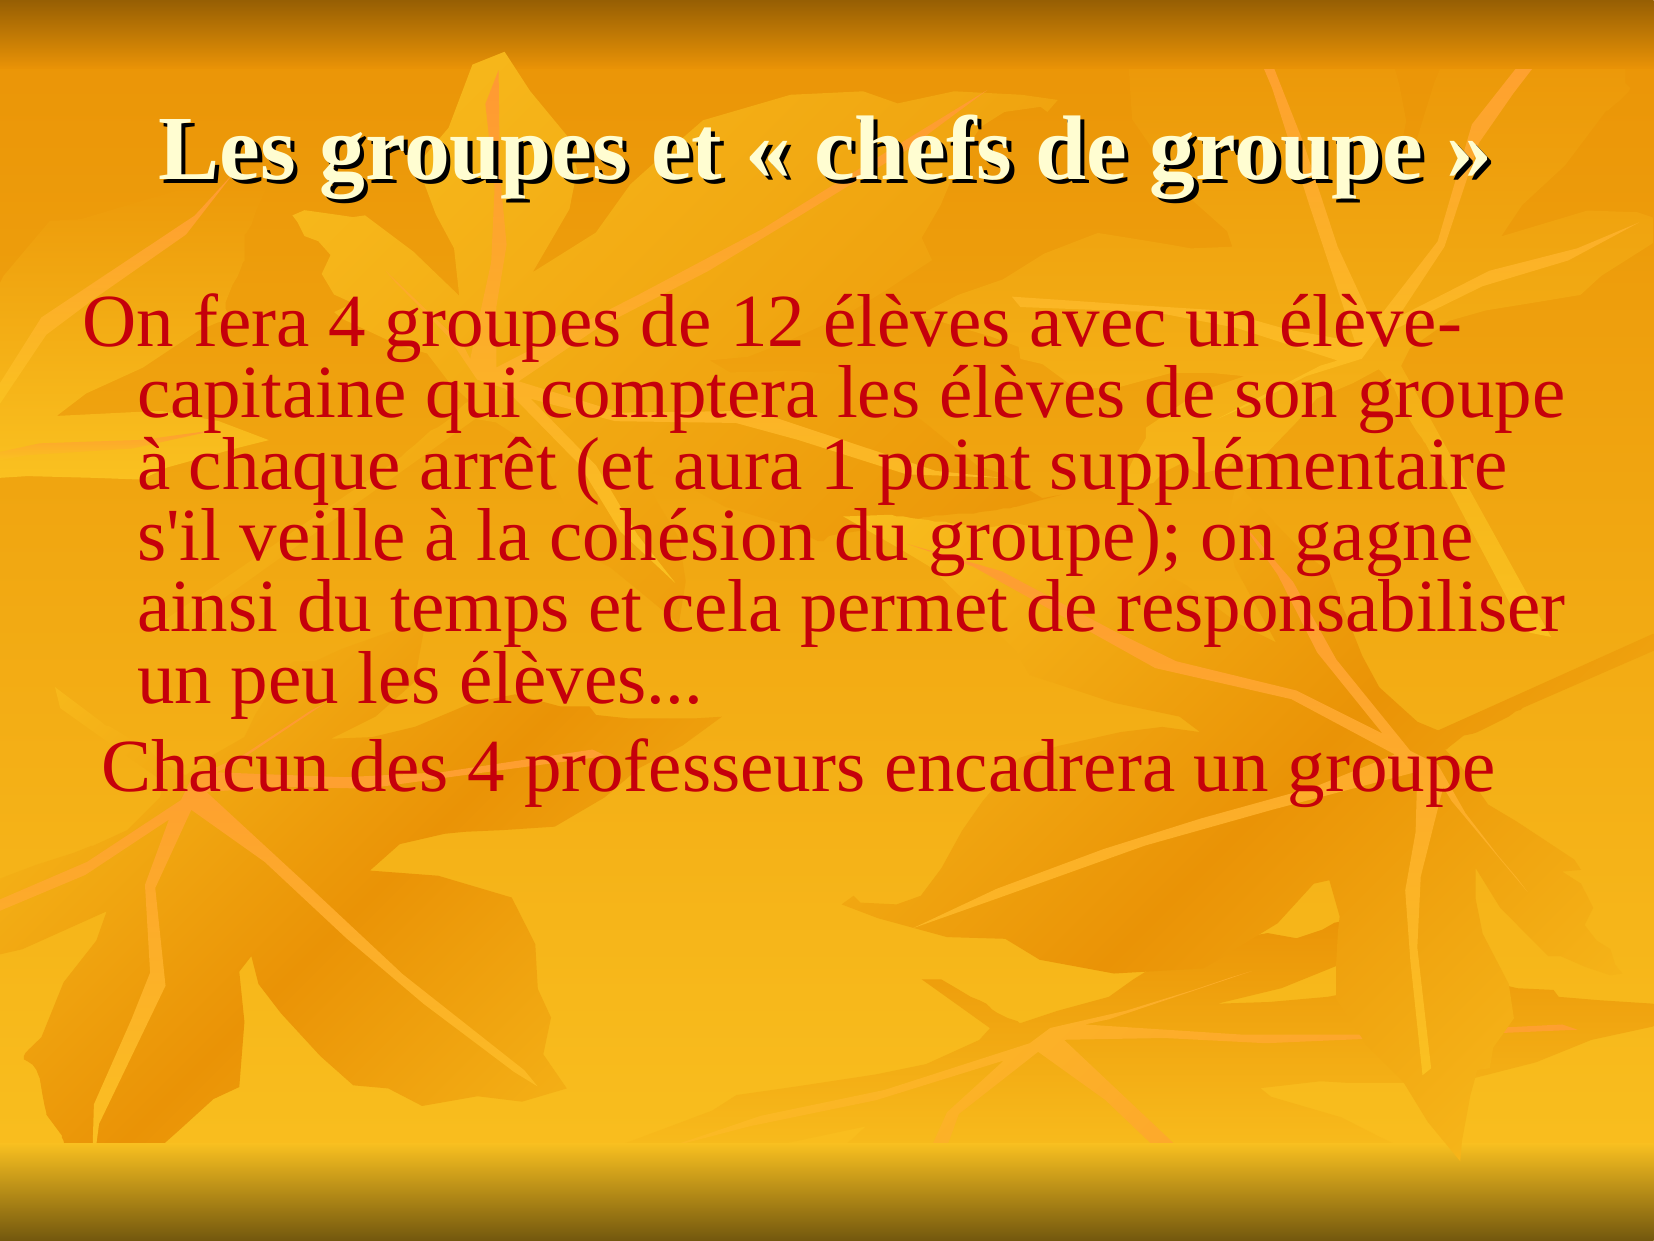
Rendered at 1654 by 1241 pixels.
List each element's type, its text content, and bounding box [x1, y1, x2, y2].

title Les groupes et « chefs de groupe » [82, 31, 1571, 276]
text_box On fera 4 groupes de 12 élèves avec un élève-capitaine qui comptera les élèves de son groupe à chaque arrêt (et aura 1 point supplémentaire s'il veille à la cohésion du groupe); on gagne ainsi du temps et cela permet de responsabiliser un peu les élèves... Chacun des 4 professeurs encadrera un groupe [82, 289, 1571, 1093]
